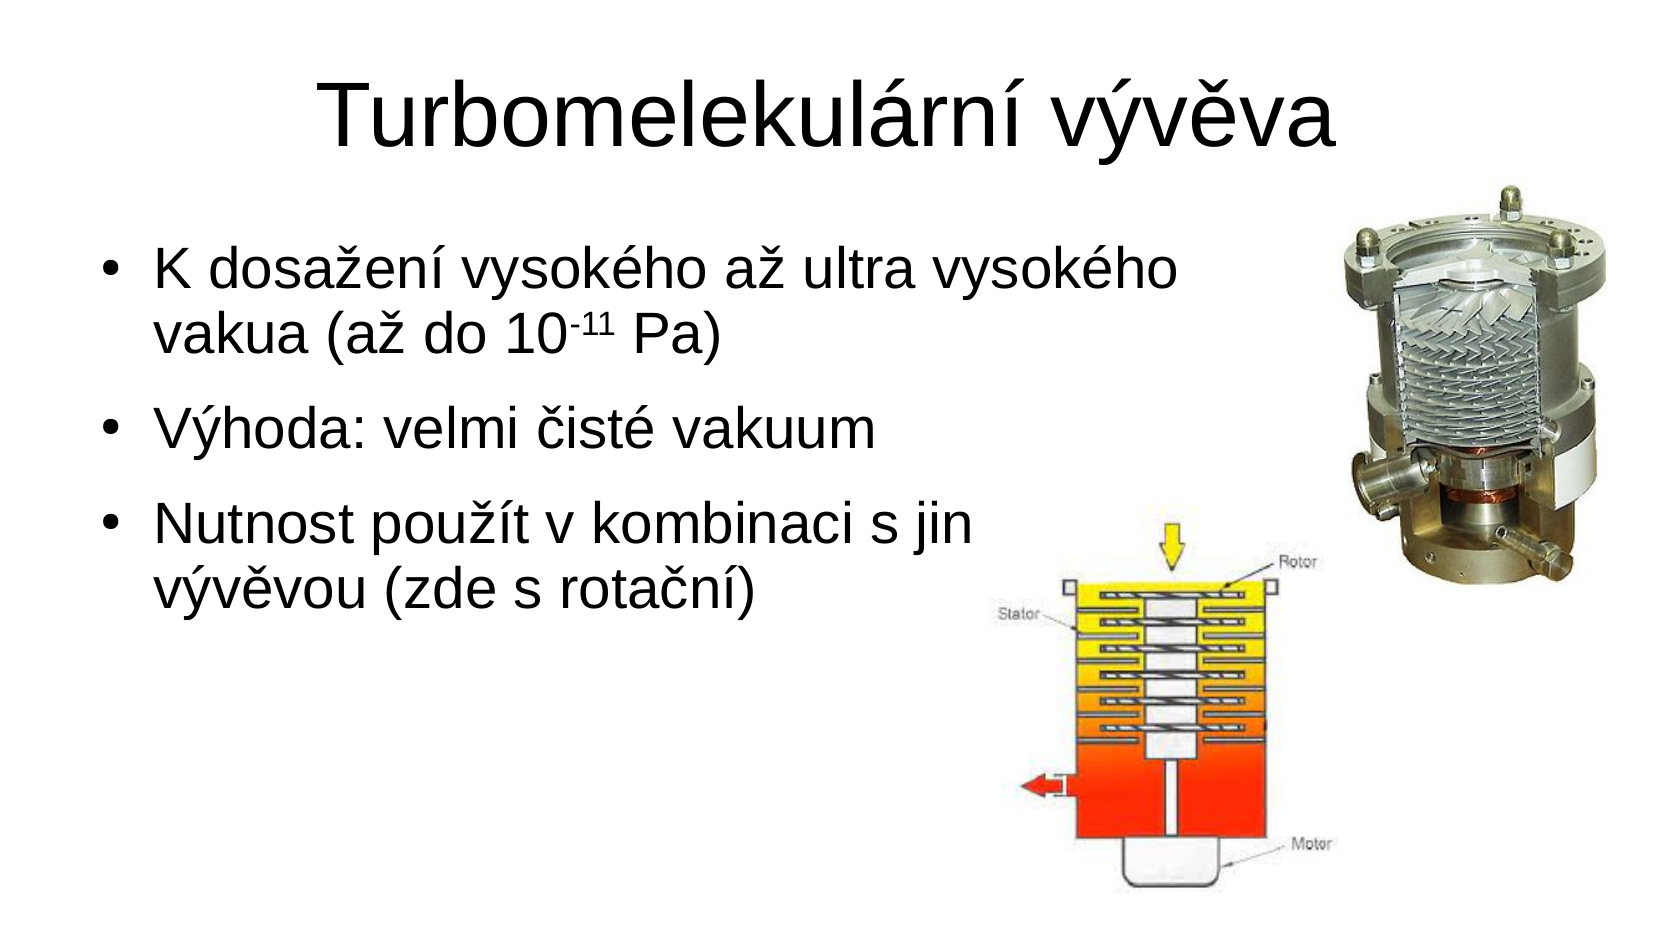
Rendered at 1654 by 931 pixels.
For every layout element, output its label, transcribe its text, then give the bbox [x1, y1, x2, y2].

list K dosažení vysokého až ultra vysokého vakua (až do 10-11 Pa) Výhoda: velmi čisté vakuum Nutnost použít v kombinaci s jinou vývěvou (zde s rotační) [82, 236, 1270, 776]
picture [974, 177, 1627, 902]
title Turbomelekulární vývěva [82, 37, 1571, 193]
